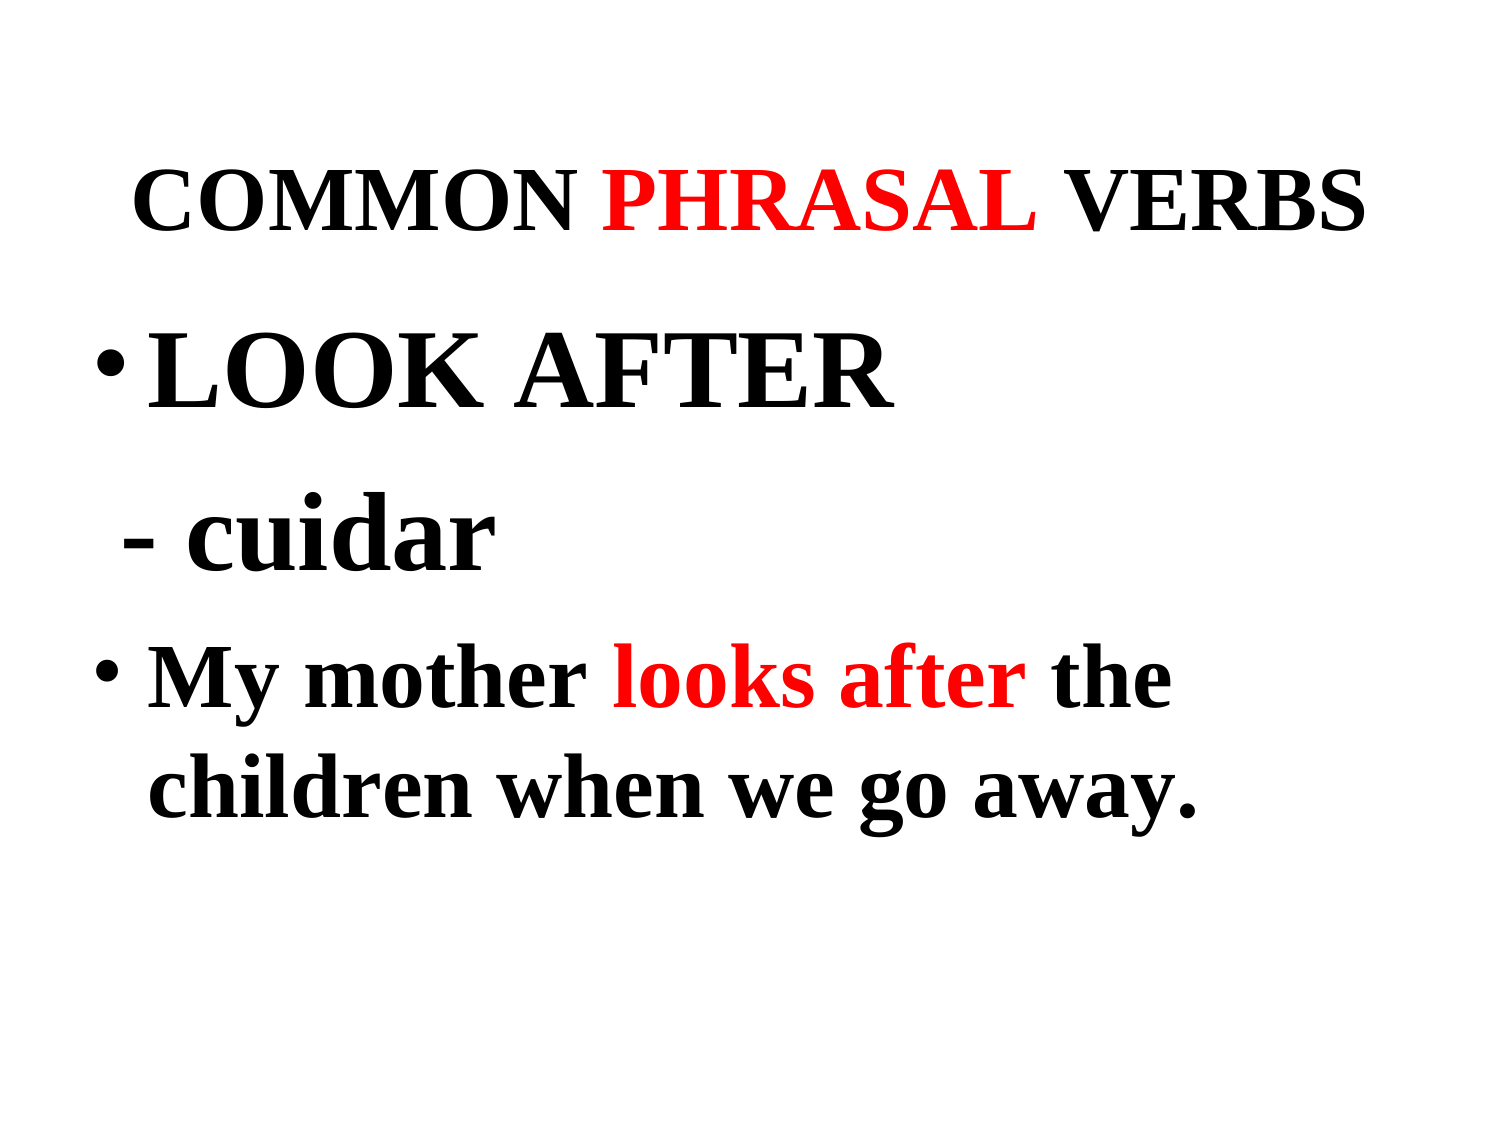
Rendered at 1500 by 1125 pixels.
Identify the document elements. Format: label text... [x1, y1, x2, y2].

title COMMON PHRASAL VERBS [112, 99, 1388, 287]
list LOOK AFTER - cuidar My mother looks after the children when we go away. [76, 287, 1447, 1000]
